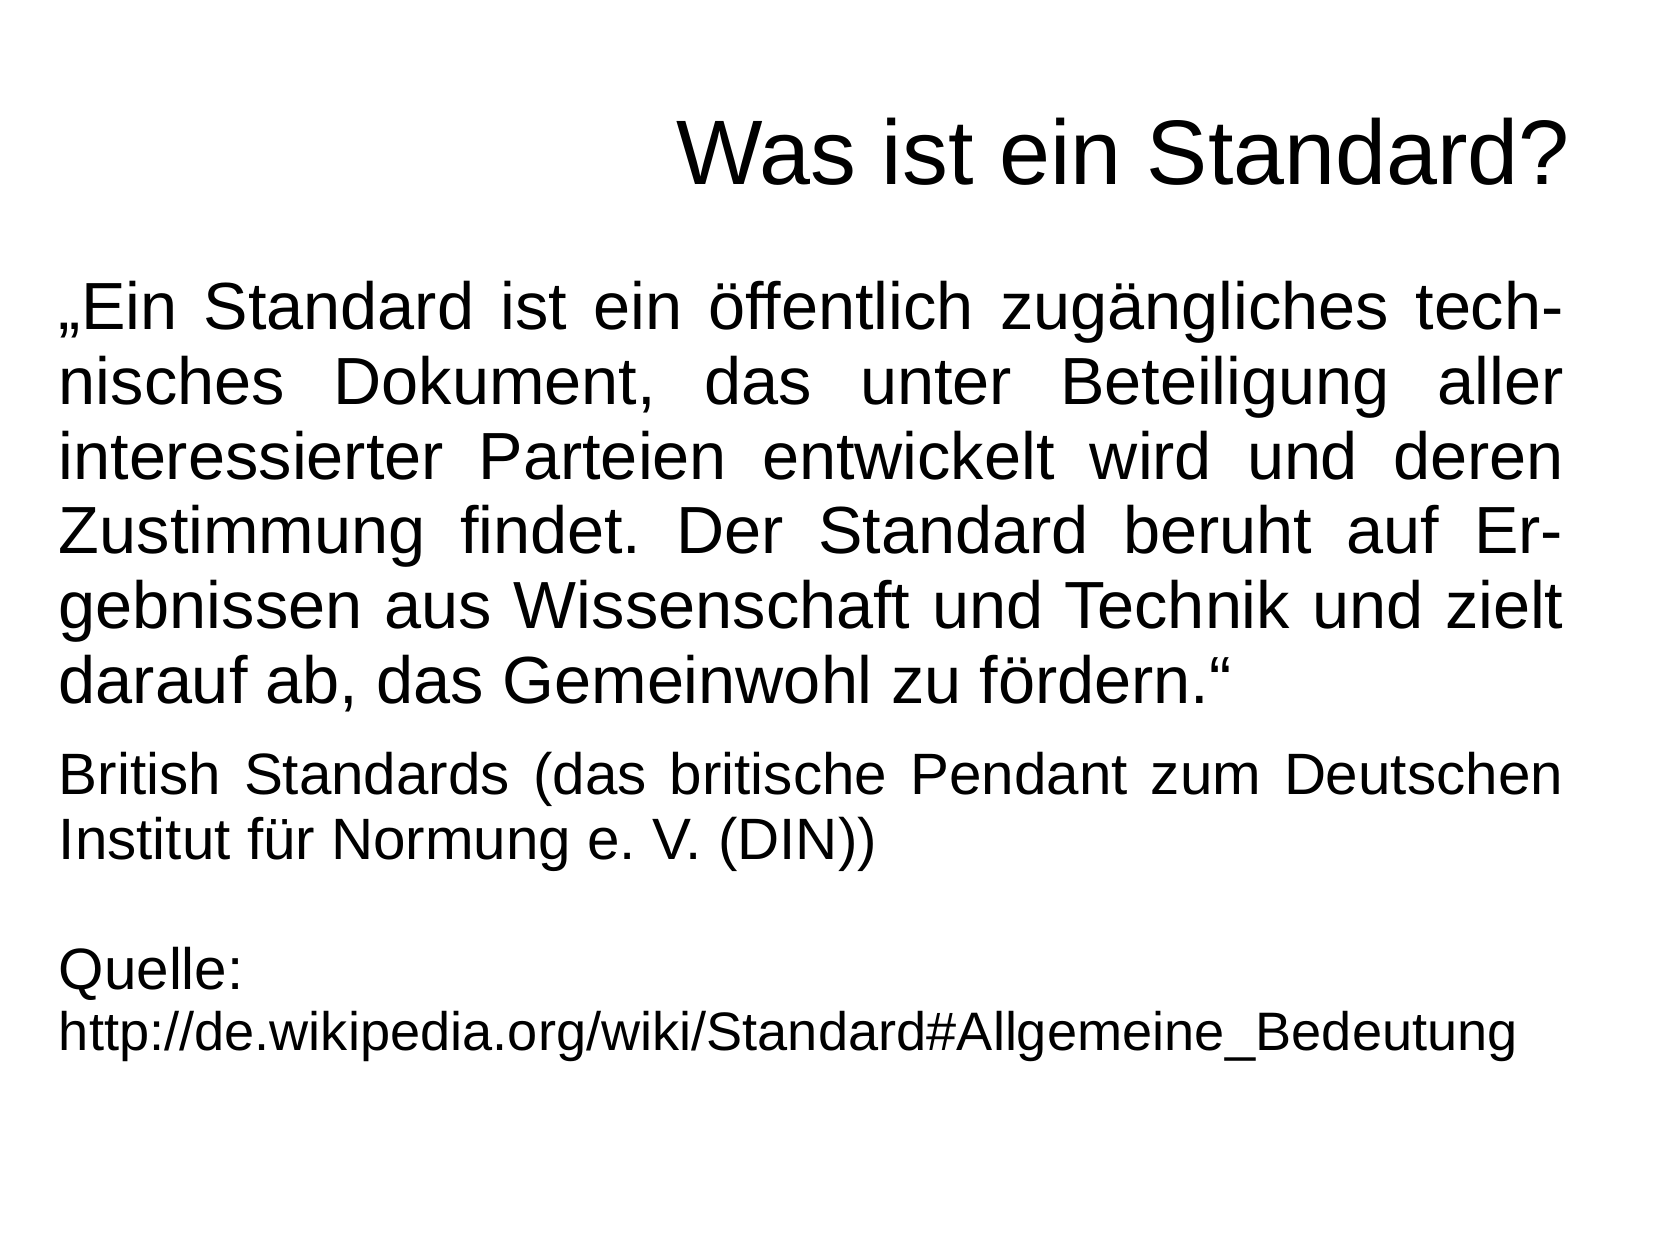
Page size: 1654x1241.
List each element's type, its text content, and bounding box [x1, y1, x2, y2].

title Was ist ein Standard? [82, 56, 1571, 250]
subtitle „Ein Standard ist ein öffentlich zugängliches tech-nisches Dokument, das unter Beteiligung aller interessierter Parteien entwickelt wird und deren Zustimmung findet. Der Standard beruht auf Er-gebnissen aus Wissenschaft und Technik und zielt darauf ab, das Gemeinwohl zu fördern.“ British Standards (das britische Pendant zum Deutschen Institut für Normung e. V. (DIN)) Quelle: http://de.wikipedia.org/wiki/Standard#Allgemeine_Bedeutung [59, 209, 1565, 1123]
